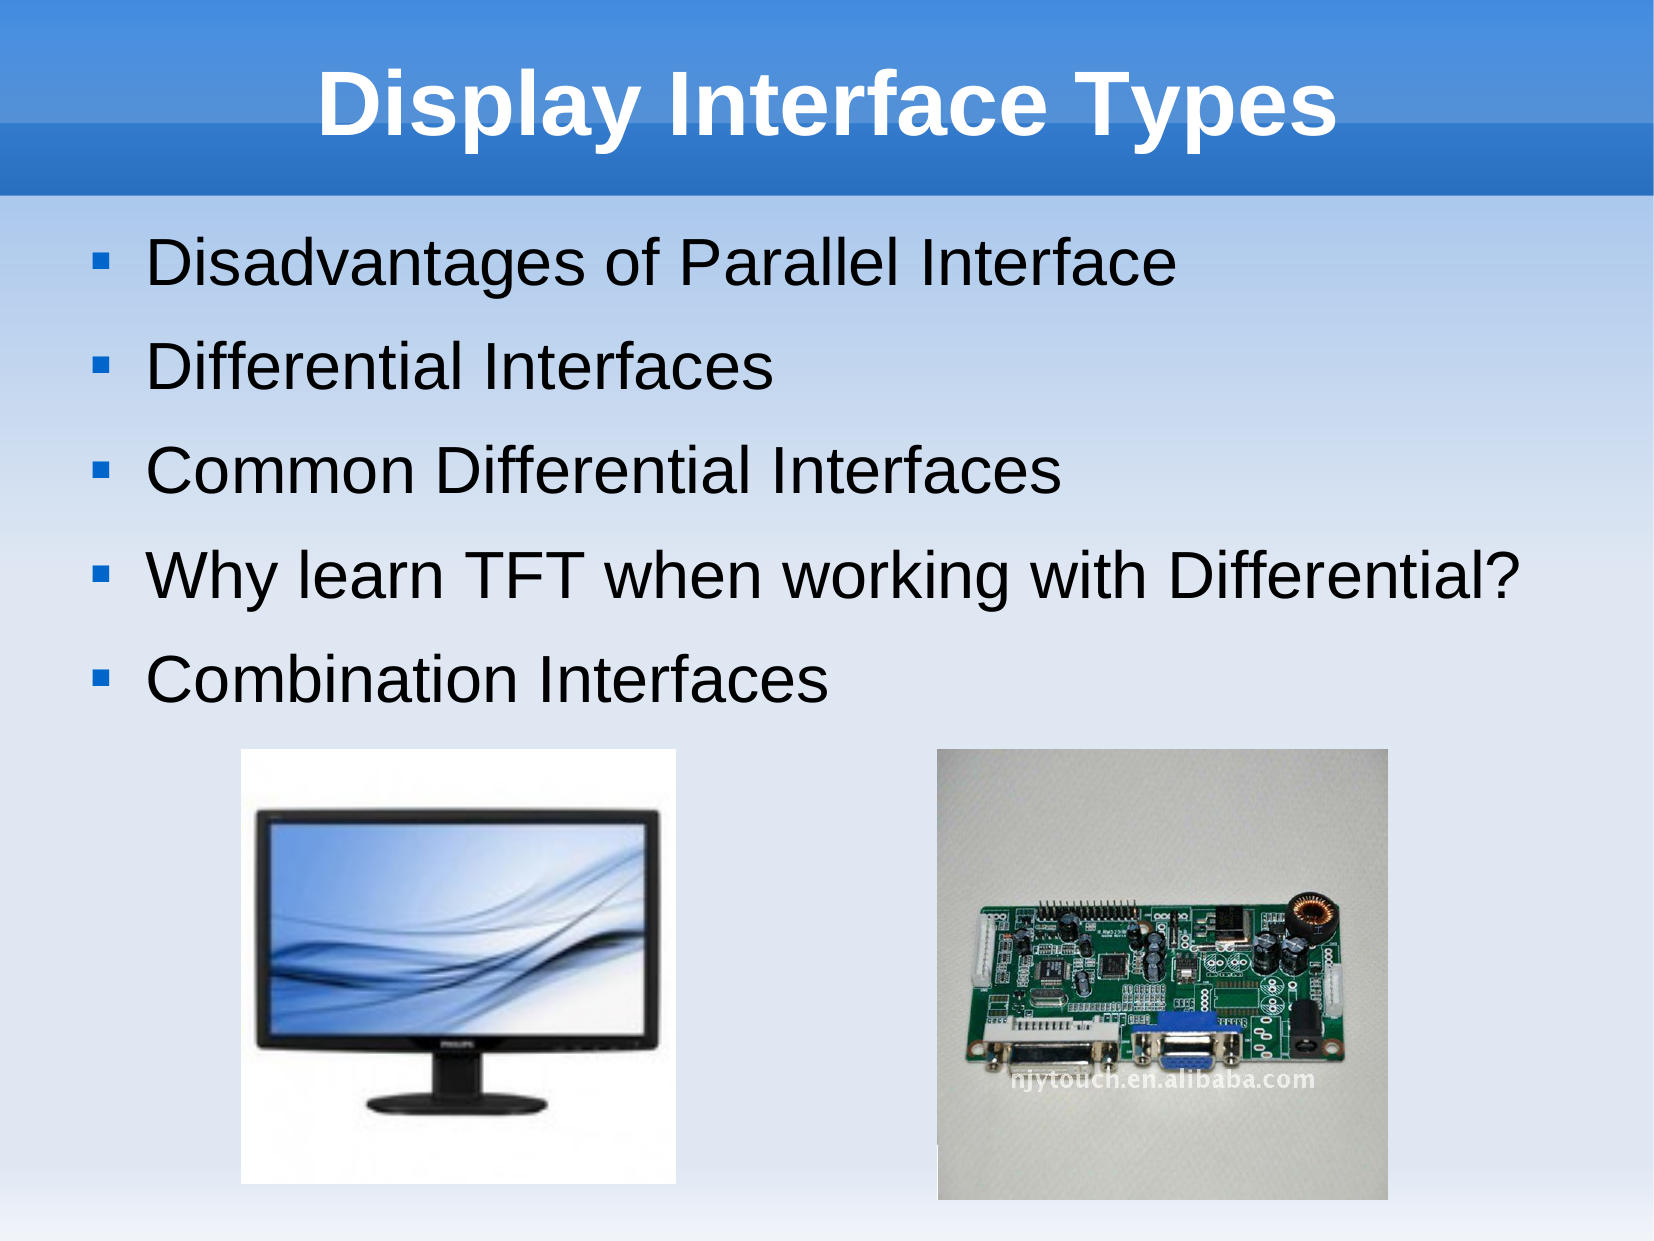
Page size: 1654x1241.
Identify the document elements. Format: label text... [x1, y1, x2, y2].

picture [0, 0, 1654, 1241]
list Disadvantages of Parallel Interface Differential Interfaces Common Differential Interfaces Why learn TFT when working with Differential? Combination Interfaces [75, 225, 1564, 1044]
title Display Interface Types [49, 0, 1538, 208]
